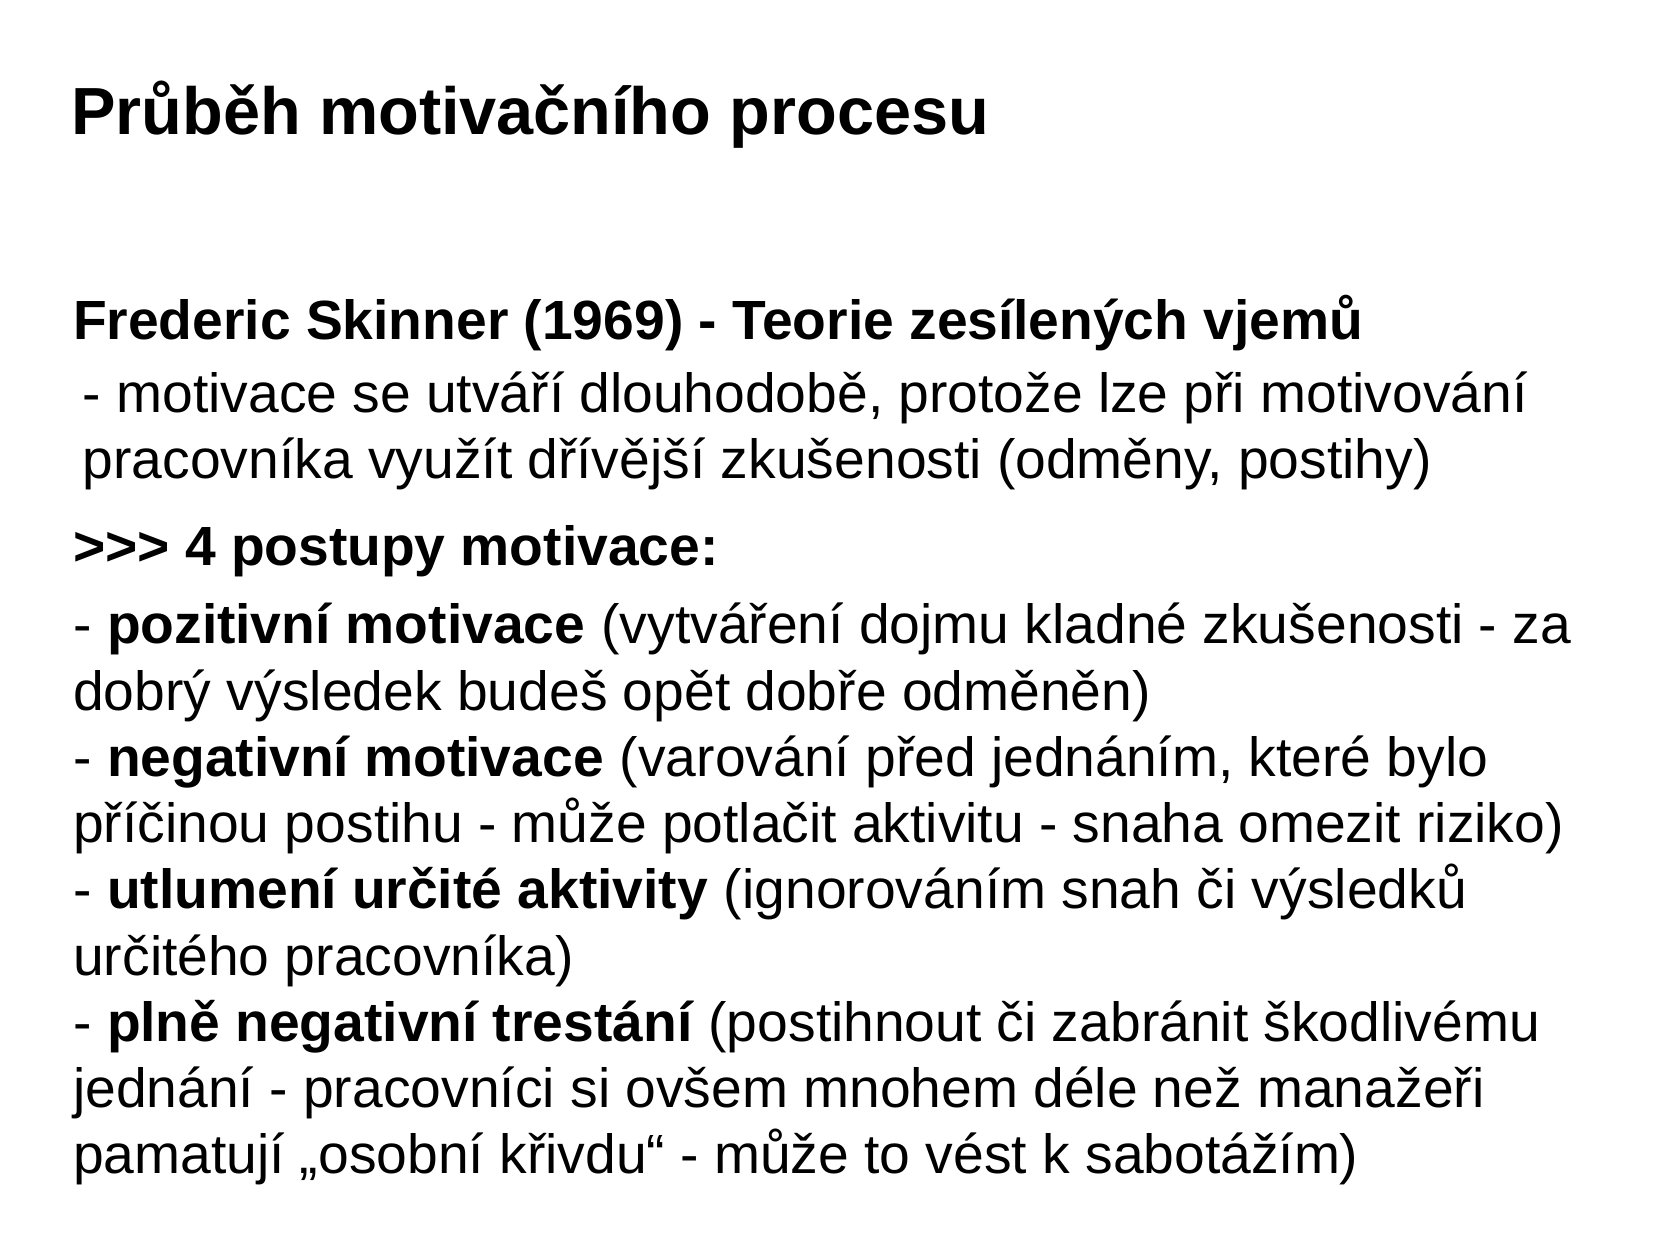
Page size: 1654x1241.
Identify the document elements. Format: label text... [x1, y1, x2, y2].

text_box Průběh motivačního procesu [56, 60, 1569, 156]
text_box >>> 4 postupy motivace: [58, 502, 1609, 580]
text_box - pozitivní motivace (vytváření dojmu kladné zkušenosti - za dobrý výsledek budeš opět dobře odměněn) - negativní motivace (varování před jednáním, které bylo příčinou postihu - může potlačit aktivitu - snaha omezit riziko) - utlumení určité aktivity (ignorováním snah či výsledků určitého pracovníka) - plně negativní trestání (postihnout či zabránit škodlivému jednání - pracovníci si ovšem mnohem déle než manažeři pamatují „osobní křivdu“ - může to vést k sabotážím) [58, 580, 1609, 1193]
text_box Frederic Skinner (1969) - Teorie zesílených vjemů [58, 276, 1622, 359]
text_box - motivace se utváří dlouhodobě, protože lze při motivování pracovníka využít dřívější zkušenosti (odměny, postihy) [67, 349, 1635, 498]
